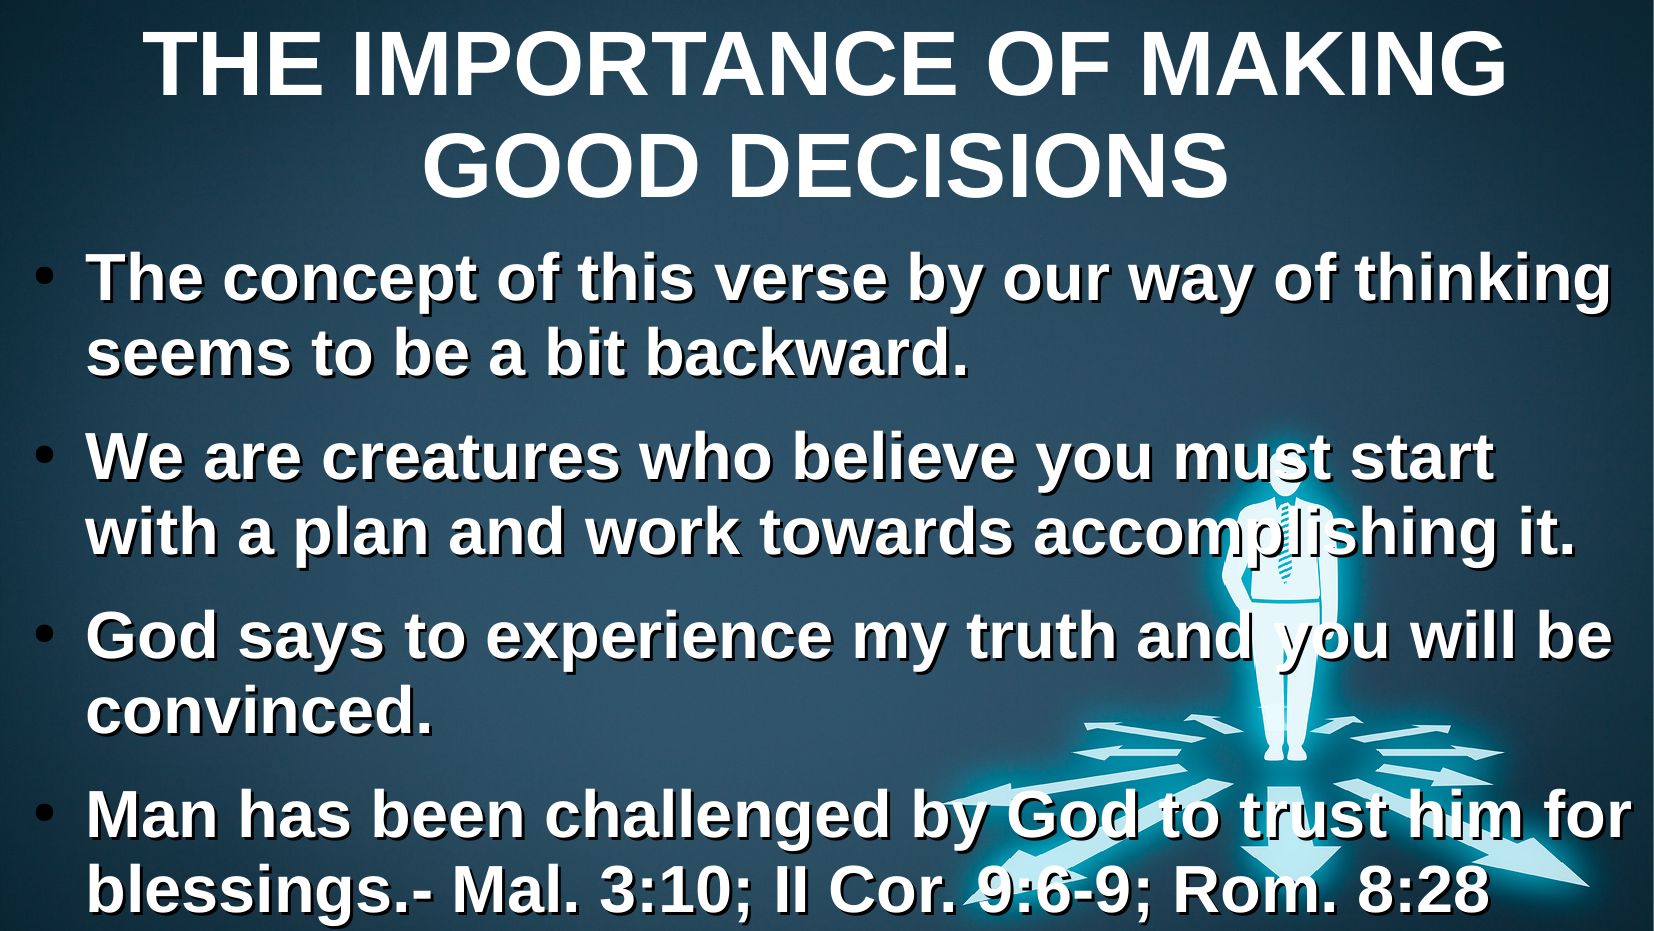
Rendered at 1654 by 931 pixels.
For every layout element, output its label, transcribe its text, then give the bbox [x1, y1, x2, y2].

title THE IMPORTANCE OF MAKING GOOD DECISIONS [82, 12, 1571, 218]
list The concept of this verse by our way of thinking seems to be a bit backward. We are creatures who believe you must start with a plan and work towards accomplishing it. God says to experience my truth and you will be convinced. Man has been challenged by God to trust him for blessings.- Mal. 3:10; II Cor. 9:6-9; Rom. 8:28 [15, 240, 1636, 931]
picture [0, 0, 1654, 931]
